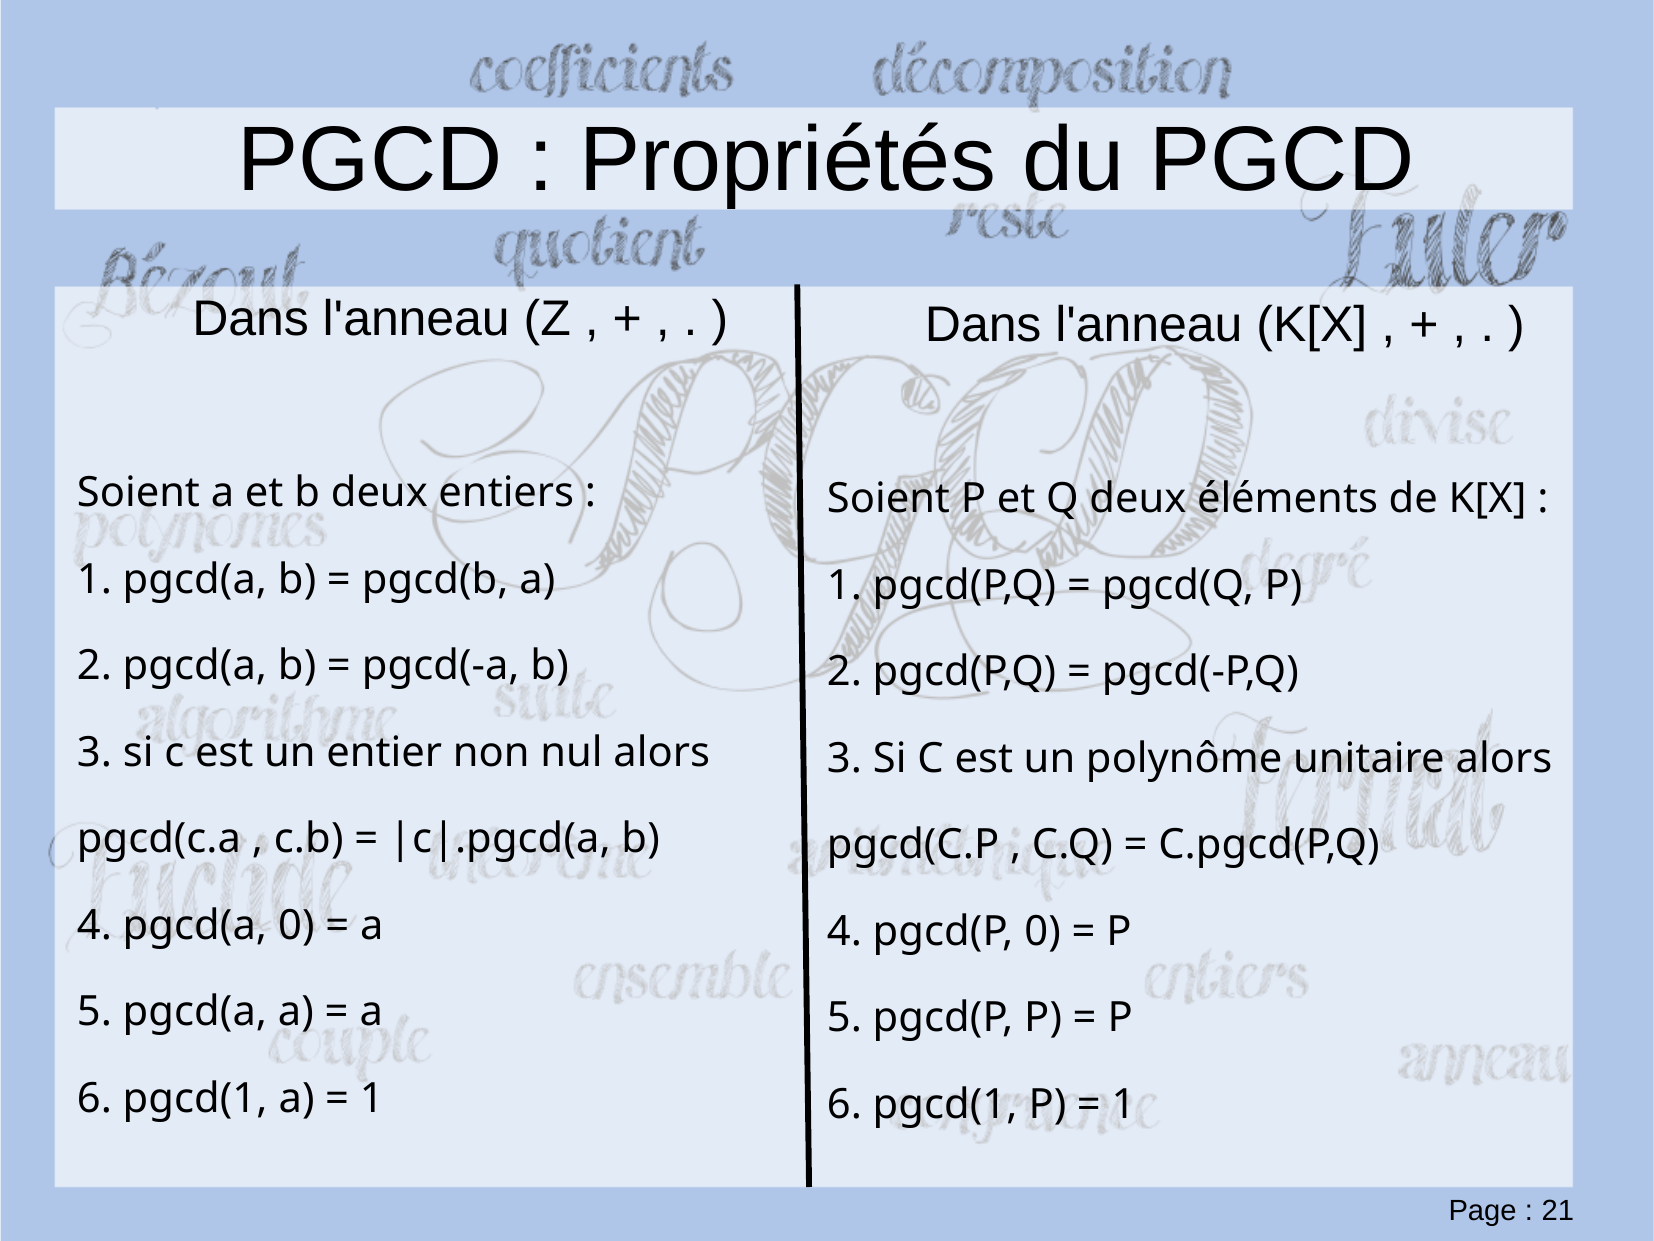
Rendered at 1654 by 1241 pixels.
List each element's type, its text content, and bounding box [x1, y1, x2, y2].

list Dans l'anneau (K[X] , + , . ) Soient P et Q deux éléments de K[X] : 1. pgcd(P,Q) = pgcd(Q, P) 2. pgcd(P,Q) = pgcd(-P,Q) 3. Si C est un polynôme unitaire alors pgcd(C.P , C.Q) = C.pgcd(P,Q) 4. pgcd(P, 0) = P 5. pgcd(P, P) = P 6. pgcd(1, P) = 1 [826, 296, 1554, 1176]
list Dans l'anneau (Z , + , . ) Soient a et b deux entiers : 1. pgcd(a, b) = pgcd(b, a) 2. pgcd(a, b) = pgcd(-a, b) 3. si c est un entier non nul alors pgcd(c.a , c.b) = |c|.pgcd(a, b) 4. pgcd(a, 0) = a 5. pgcd(a, a) = a 6. pgcd(1, a) = 1 [76, 290, 774, 1170]
title PGCD : Propriétés du PGCD [82, 55, 1571, 263]
picture [0, 0, 1654, 1241]
